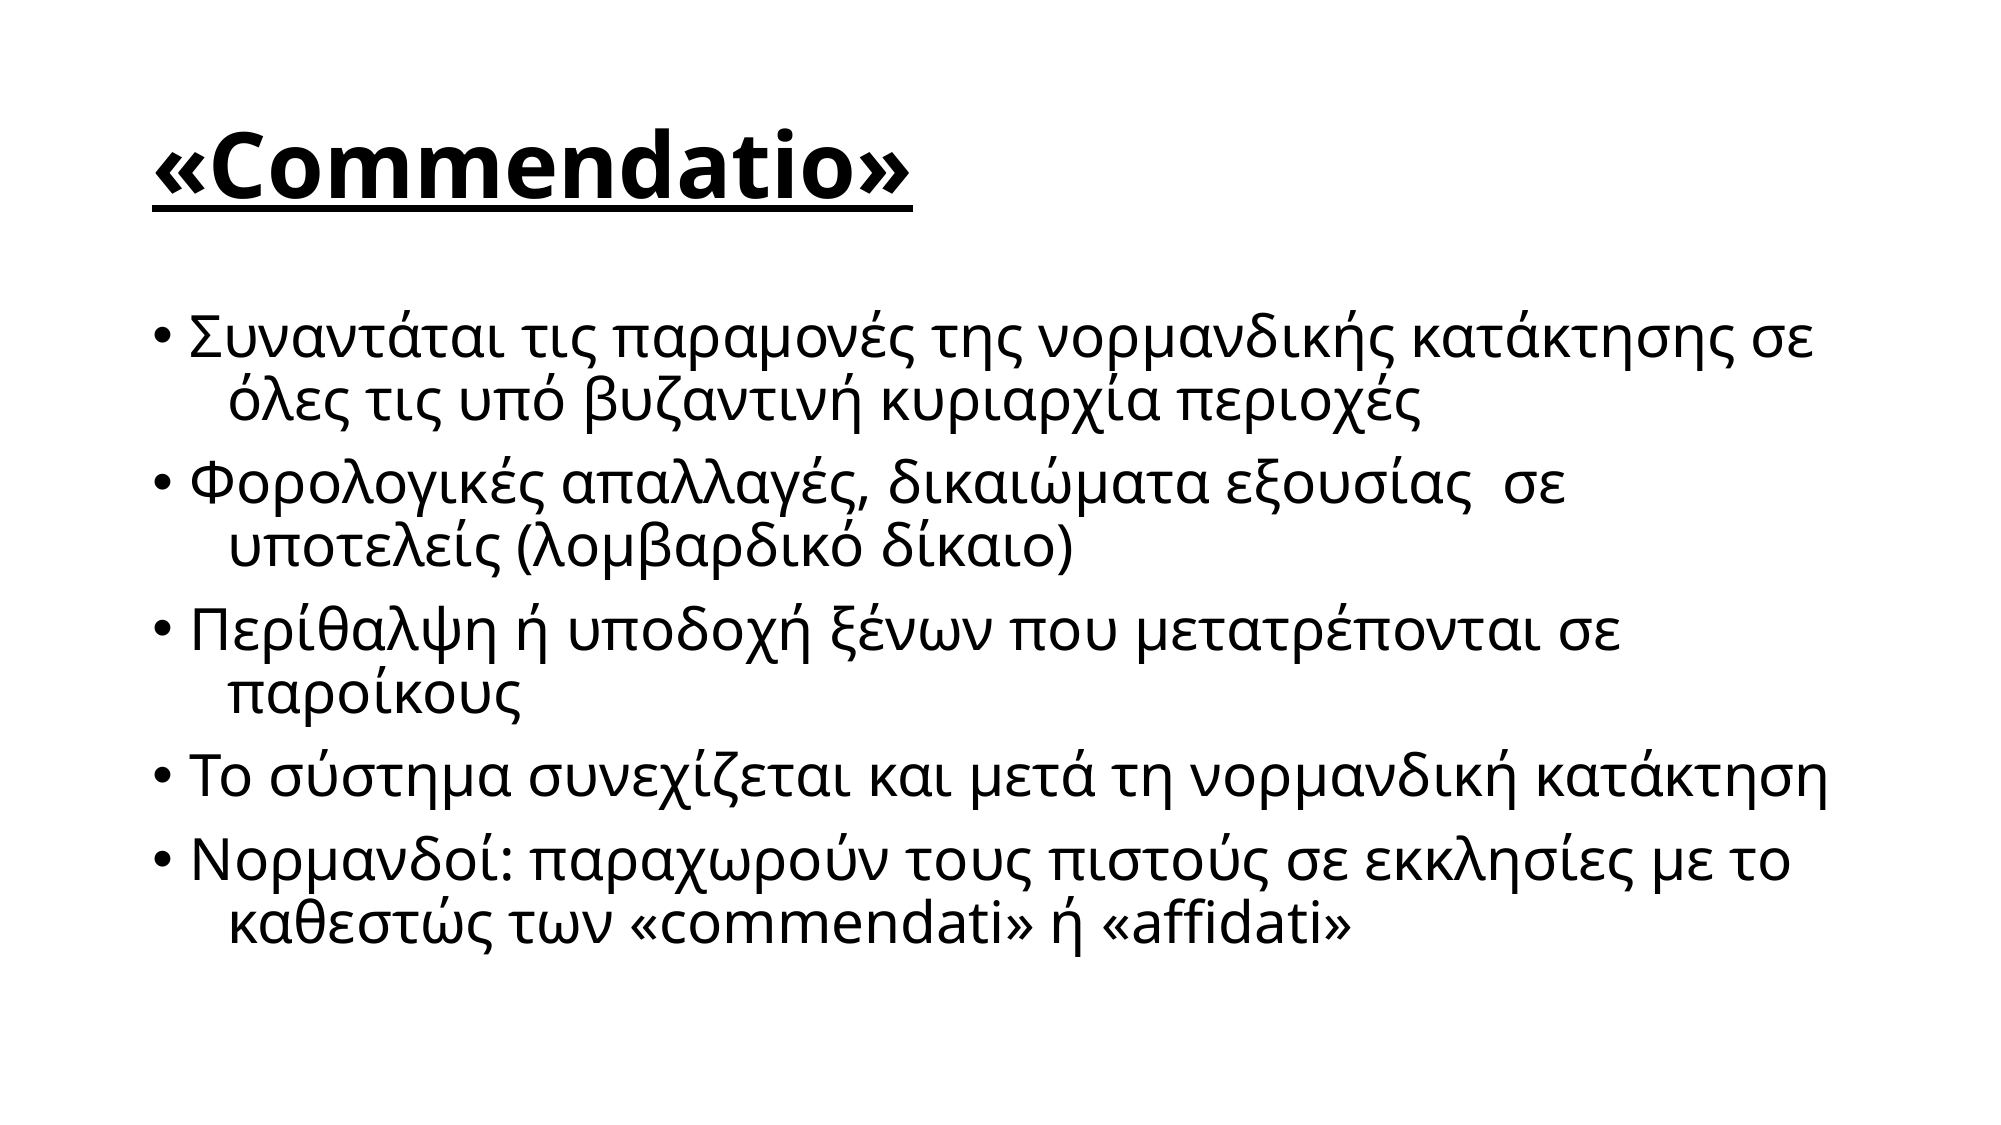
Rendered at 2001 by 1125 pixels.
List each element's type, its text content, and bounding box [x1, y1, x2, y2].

list Συναντάται τις παραμονές της νορμανδικής κατάκτησης σε όλες τις υπό βυζαντινή κυριαρχία περιοχές Φορολογικές απαλλαγές, δικαιώματα εξουσίας σε υποτελείς (λομβαρδικό δίκαιο) Περίθαλψη ή υποδοχή ξένων που μετατρέπονται σε παροίκους Το σύστημα συνεχίζεται και μετά τη νορμανδική κατάκτηση Νορμανδοί: παραχωρούν τους πιστούς σε εκκλησίες με το καθεστώς των «commendati» ή «affidati» [137, 299, 1863, 1014]
title «Commendatio» [137, 59, 1863, 278]
